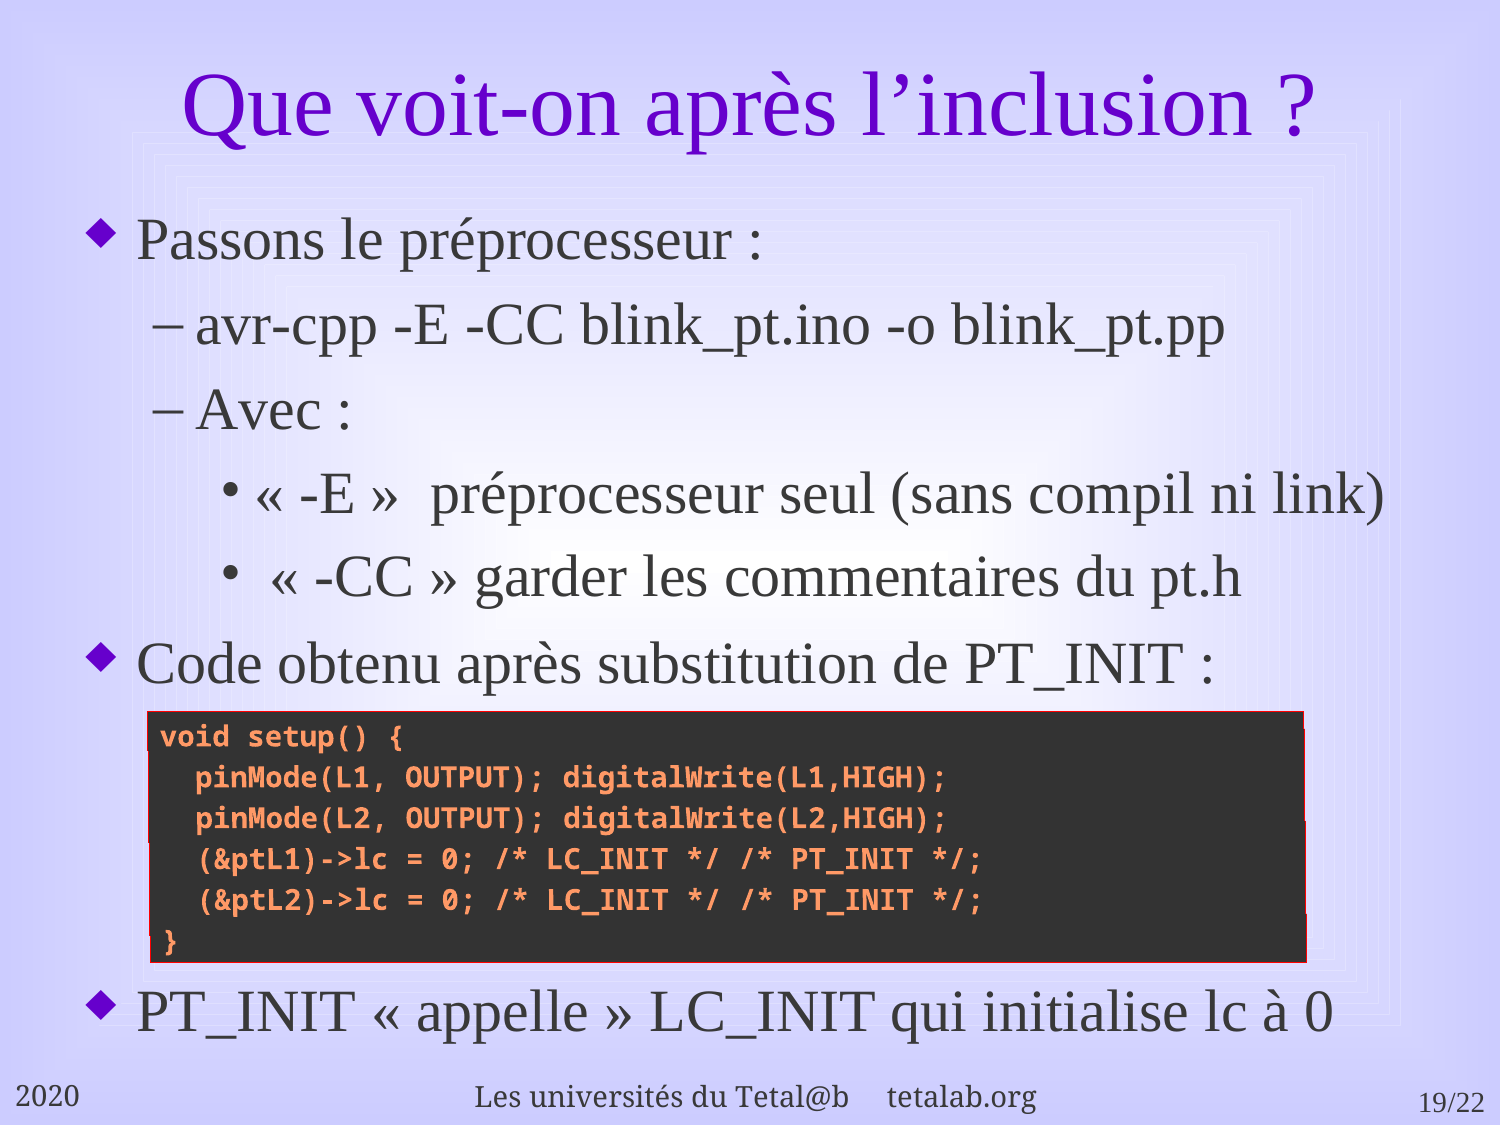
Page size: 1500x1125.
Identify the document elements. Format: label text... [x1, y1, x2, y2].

text_box void setup() { pinMode(L1, OUTPUT); digitalWrite(L1,HIGH); pinMode(L2, OUTPUT); digitalWrite(L2,HIGH); (&ptL1)->lc = 0; /* LC_INIT */ /* PT_INIT */; (&ptL2)->lc = 0; /* LC_INIT */ /* PT_INIT */; } [147, 711, 1307, 963]
title Que voit-on après l’inclusion ? [0, 0, 1500, 198]
list Passons le préprocesseur : avr-cpp -E -CC blink_pt.ino -o blink_pt.pp Avec : « -E » préprocesseur seul (sans compil ni link) « -CC » garder les commentaires du pt.h Code obtenu après substitution de PT_INIT : PT_INIT « appelle » LC_INIT qui initialise lc à 0 [70, 191, 1453, 1069]
